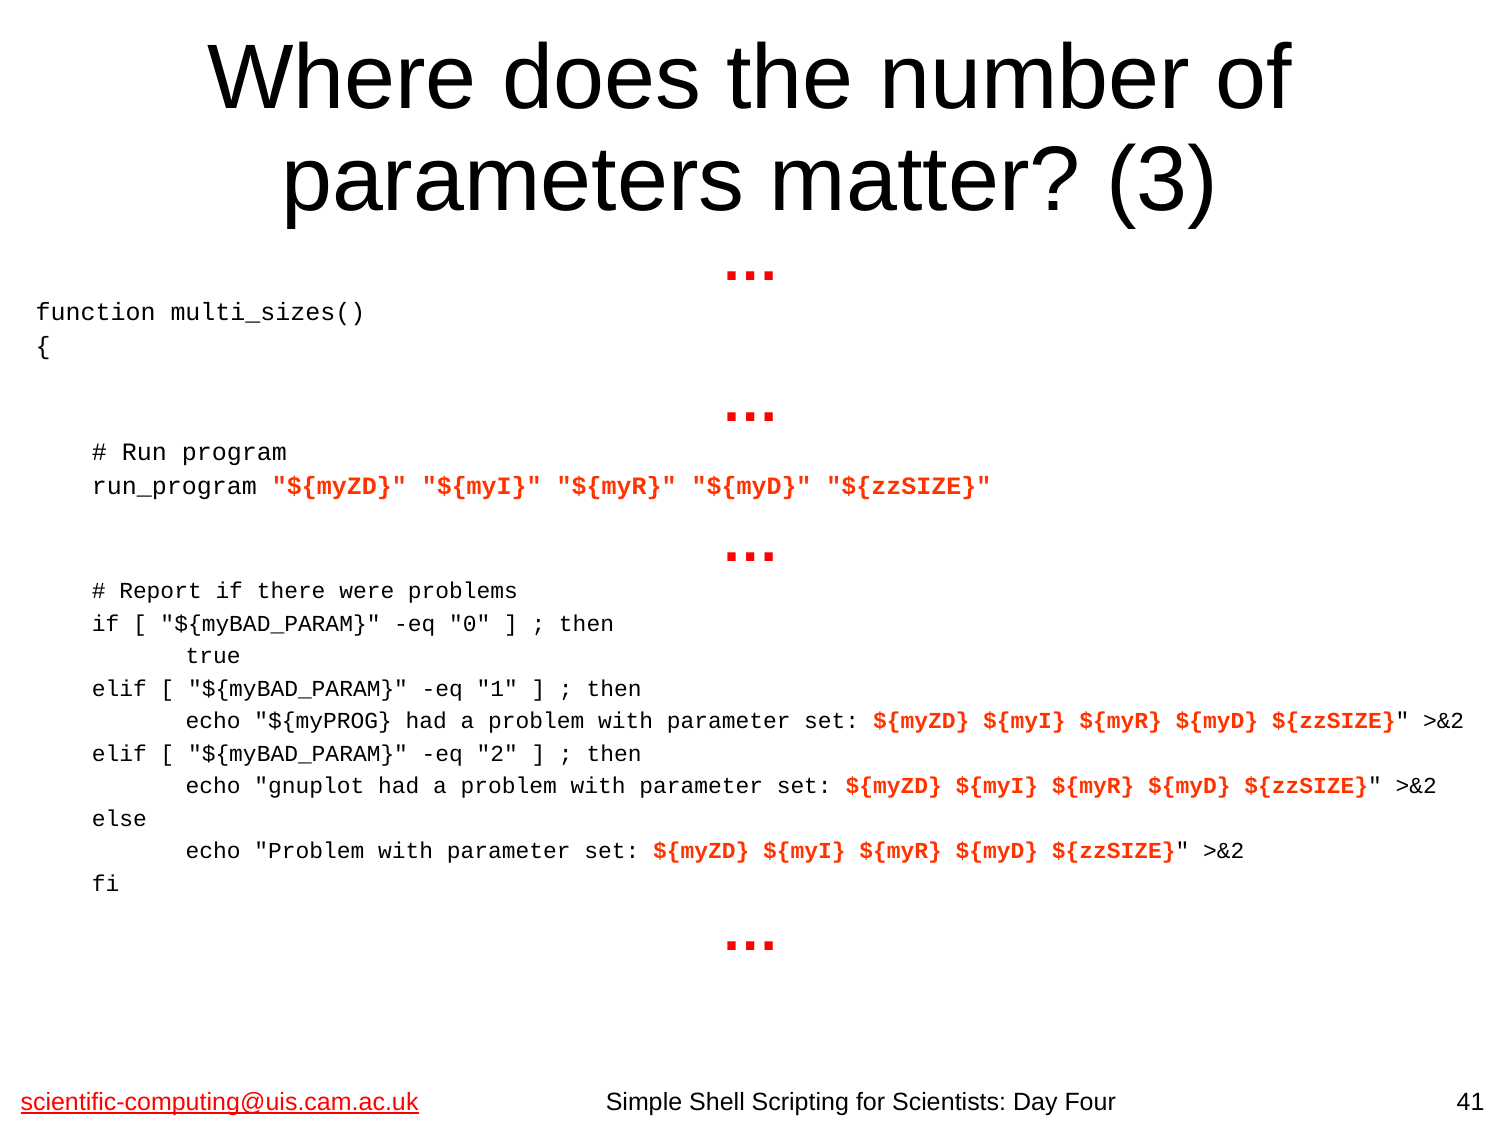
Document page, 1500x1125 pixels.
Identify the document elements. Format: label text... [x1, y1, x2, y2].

list … function multi_sizes() { … # Run program run_program "${myZD}" "${myI}" "${myR}" "${myD}" "${zzSIZE}" … # Report if there were problems if [ "${myBAD_PARAM}" -eq "0" ] ; then true elif [ "${myBAD_PARAM}" -eq "1" ] ; then echo "${myPROG} had a problem with parameter set: ${myZD} ${myI} ${myR} ${myD} ${zzSIZE}" >&2 elif [ "${myBAD_PARAM}" -eq "2" ] ; then echo "gnuplot had a problem with parameter set: ${myZD} ${myI} ${myR} ${myD} ${zzSIZE}" >&2 else echo "Problem with parameter set: ${myZD} ${myI} ${myR} ${myD} ${zzSIZE}" >&2 fi … [20, 220, 1480, 1046]
title Where does the number of parameters matter? (3) [112, 17, 1388, 220]
